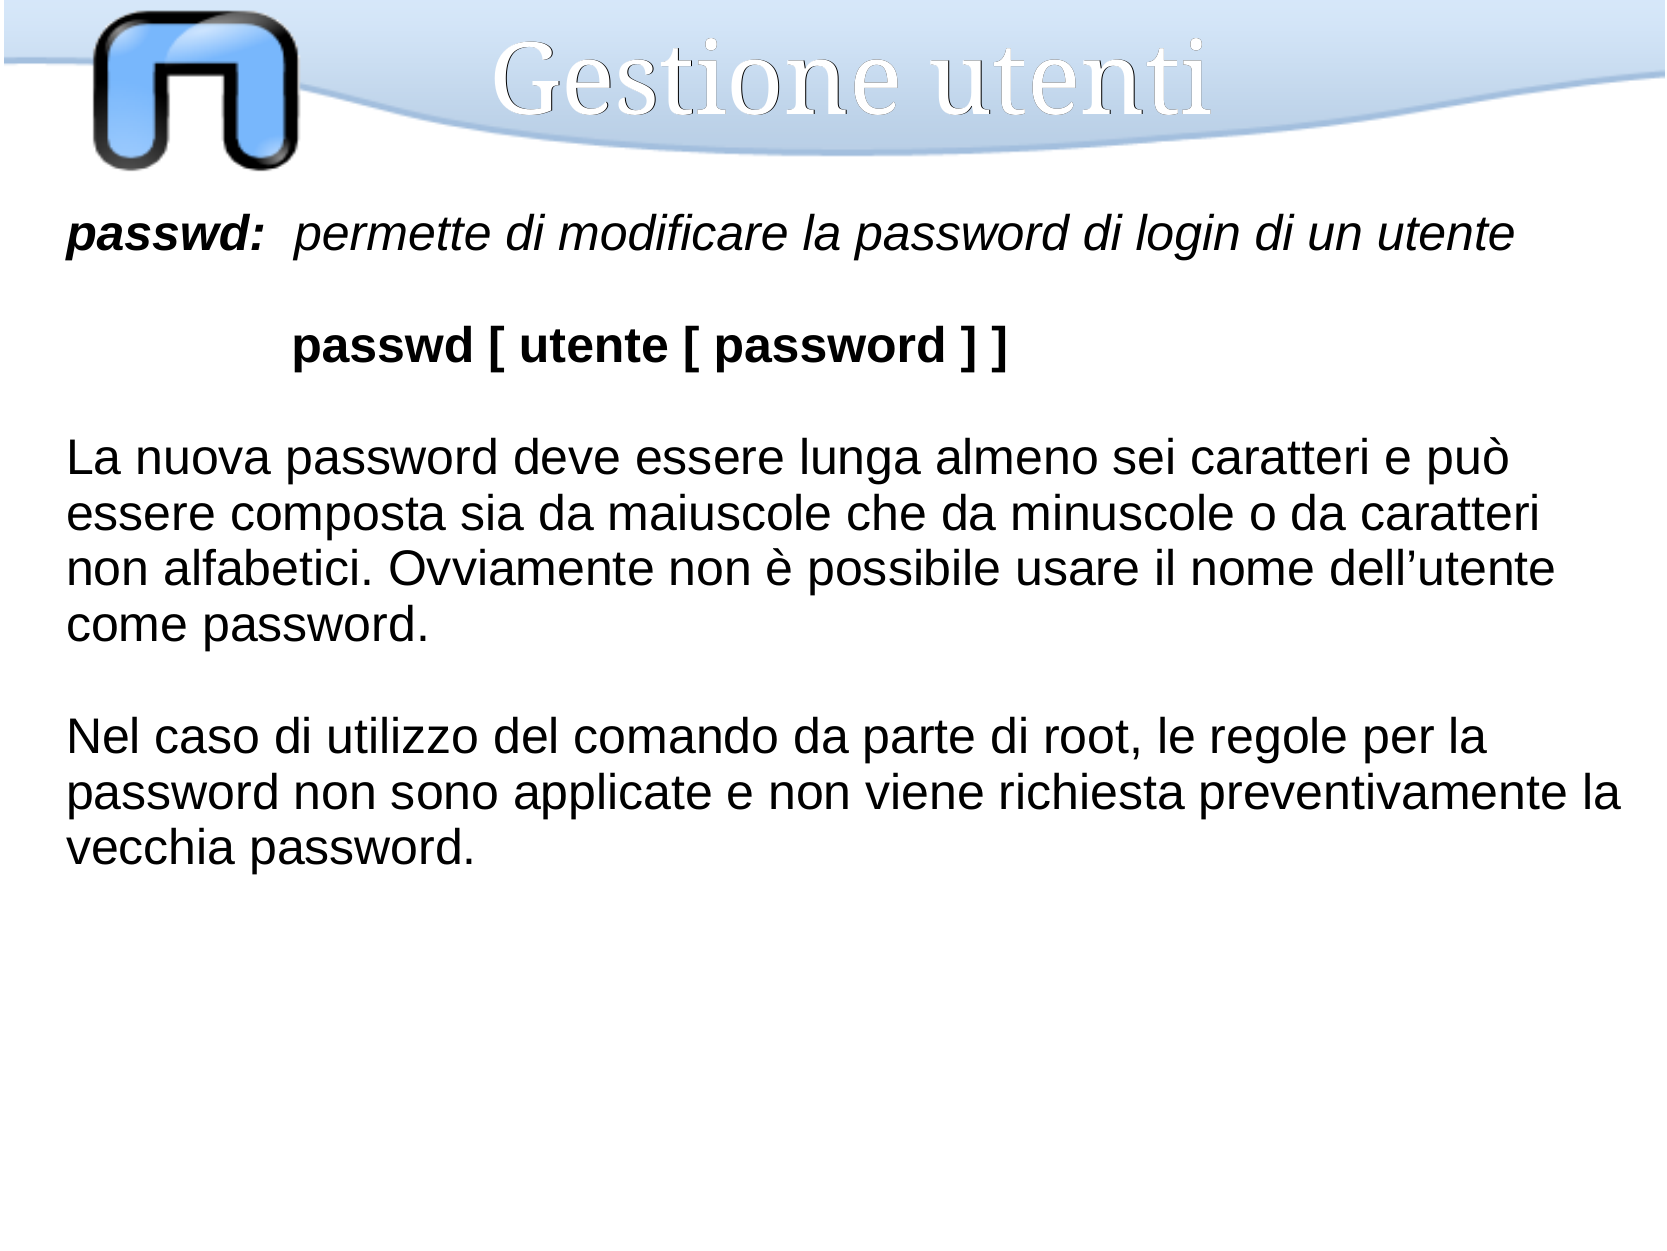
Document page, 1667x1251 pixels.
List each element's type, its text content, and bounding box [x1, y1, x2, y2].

picture [0, 0, 1667, 1251]
list passwd: permette di modificare la password di login di un utente passwd [ utente [ password ] ] La nuova password deve essere lunga almeno sei caratteri e può essere composta sia da maiuscole che da minuscole o da caratteri non alfabetici. Ovviamente non è possibile usare il nome dell’utente come password. Nel caso di utilizzo del comando da parte di root, le regole per la password non sono applicate e non viene richiesta preventivamente la vecchia password. [59, 209, 1629, 1106]
text_box Gestione utenti [475, 0, 1667, 271]
